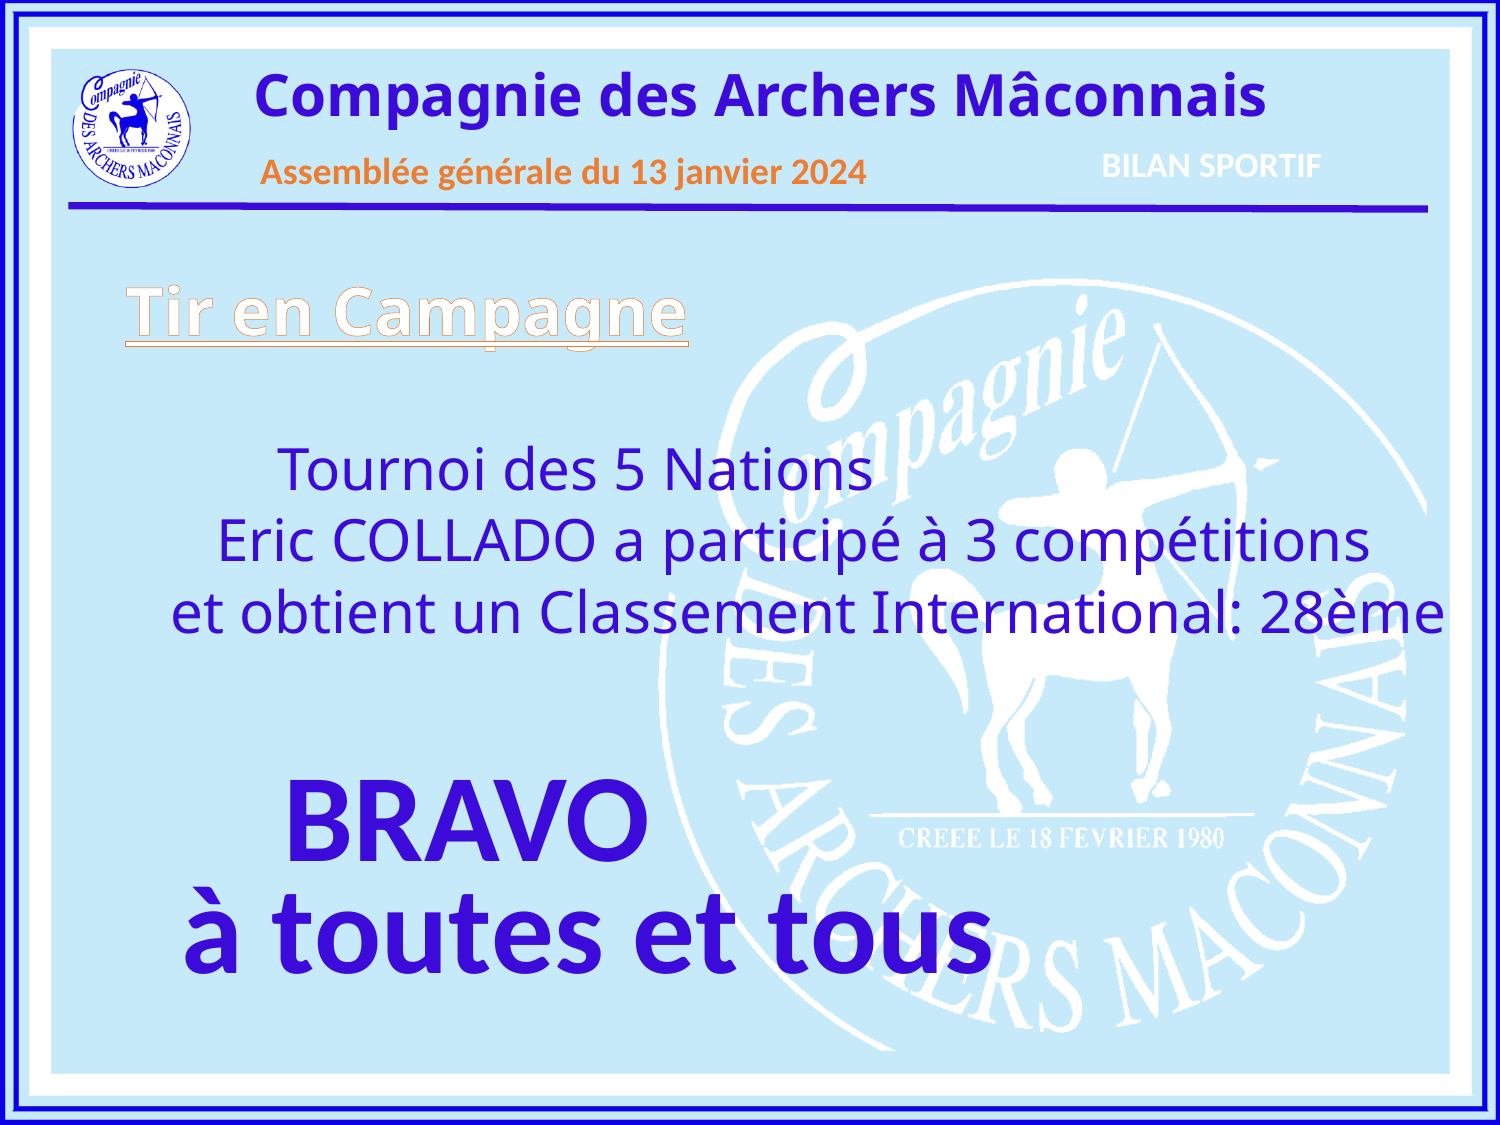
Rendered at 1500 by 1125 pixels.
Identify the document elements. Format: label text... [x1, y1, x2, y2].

text_box BILAN SPORTIF [1086, 146, 1432, 204]
title Compagnie des Archers Mâconnais [238, 57, 1307, 137]
text_box Tir en Campagne Tournoi des 5 Nations Eric COLLADO a participé à 3 compétitions et obtient un Classement International: 28ème BRAVO à toutes et tous [109, 204, 1470, 1046]
subtitle Assemblée générale du 13 janvier 2024 [211, 144, 969, 202]
picture [68, 63, 198, 197]
